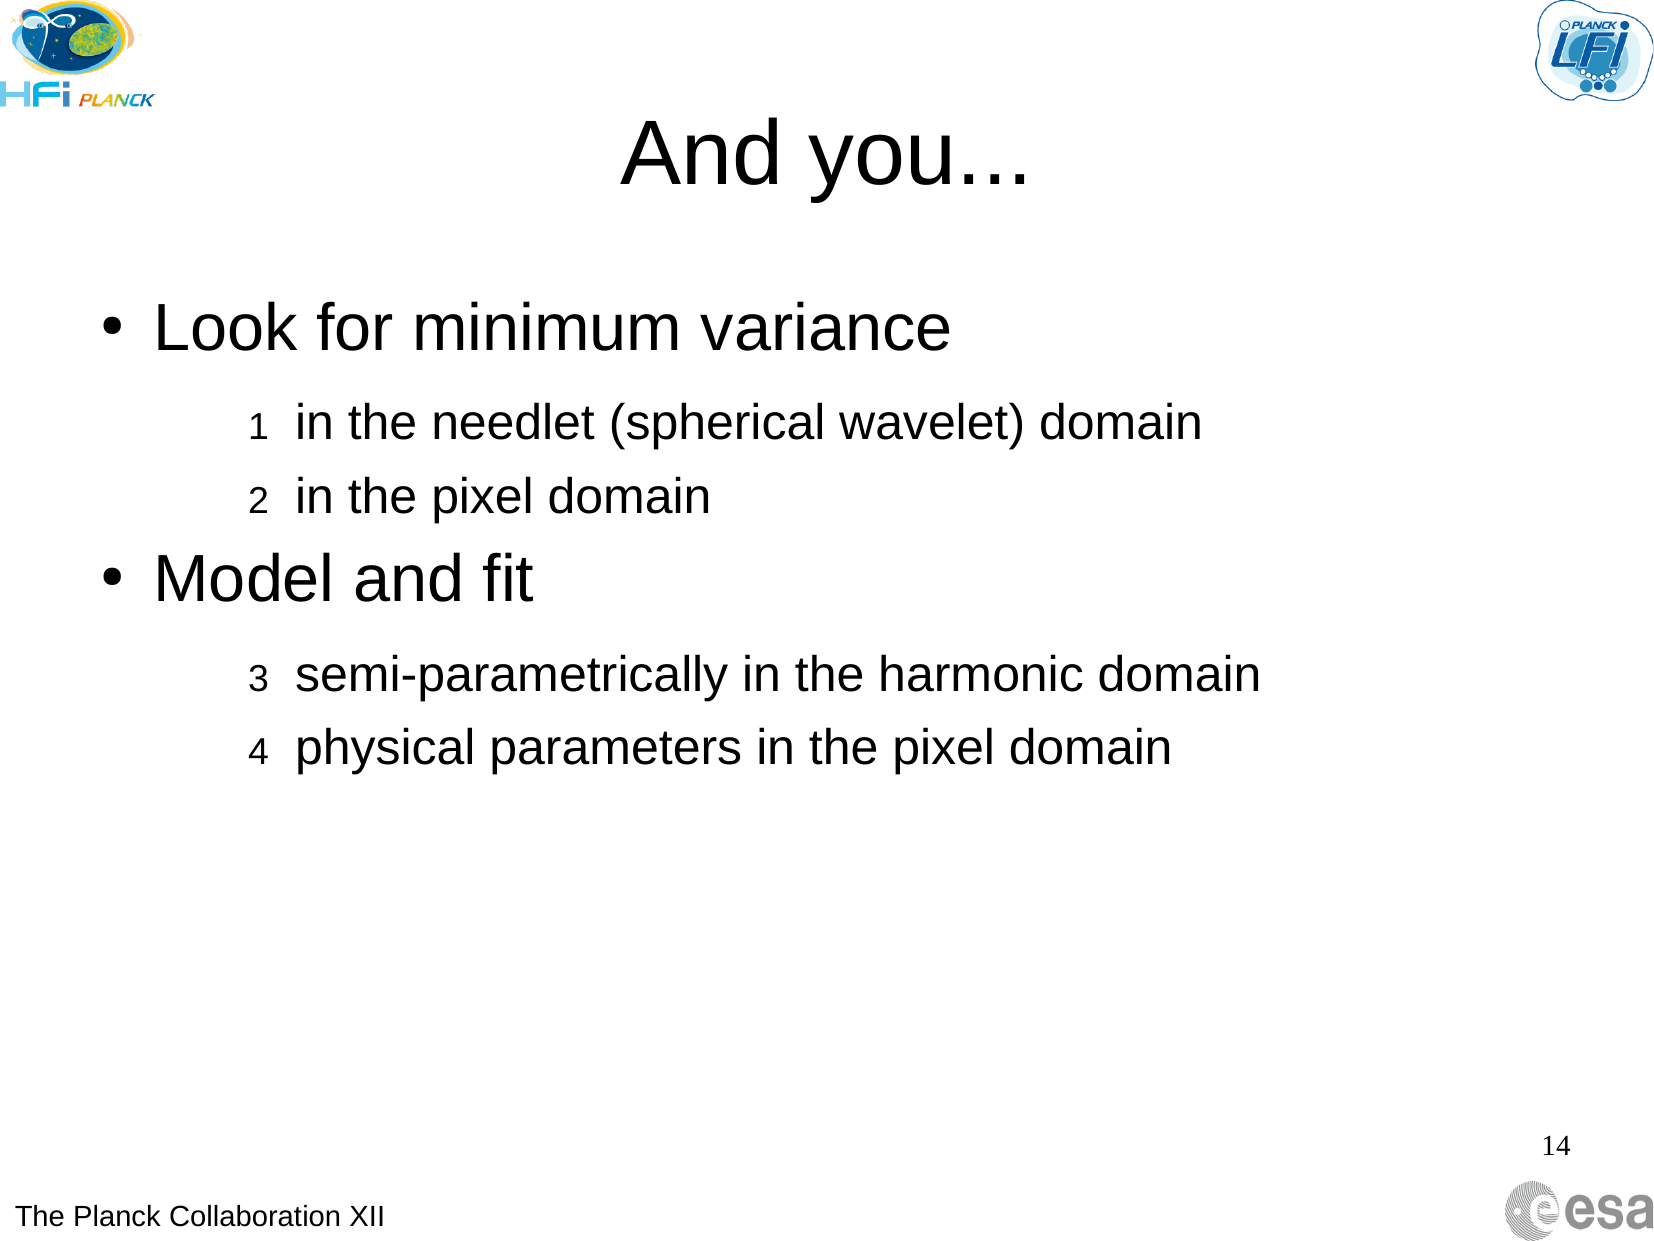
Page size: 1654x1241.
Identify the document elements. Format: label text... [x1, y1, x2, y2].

picture [1505, 1181, 1654, 1241]
picture [1535, 0, 1654, 101]
title And you... [82, 49, 1571, 257]
picture [0, 0, 156, 108]
list Look for minimum variance in the needlet (spherical wavelet) domain in the pixel domain Model and fit semi-parametrically in the harmonic domain physical parameters in the pixel domain [82, 290, 1571, 1010]
text_box The Planck Collaboration XII [0, 1192, 402, 1241]
